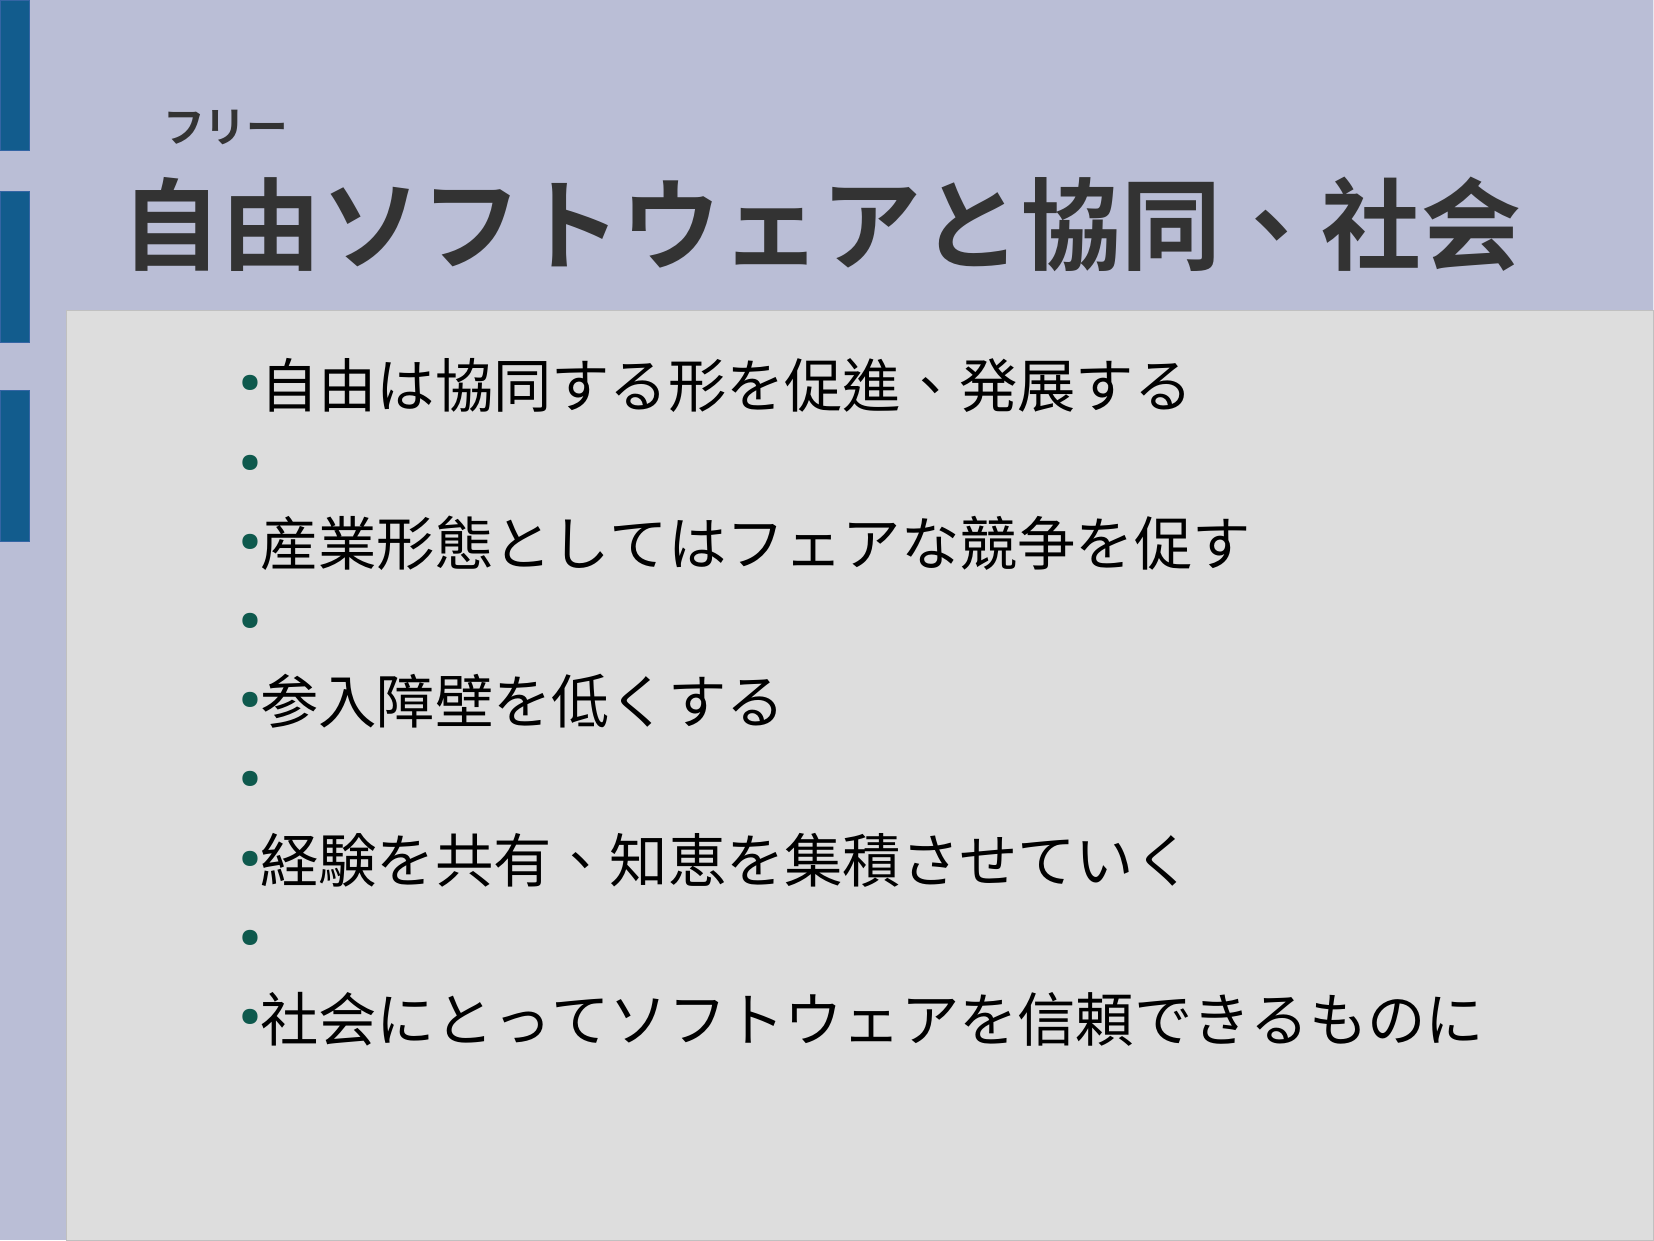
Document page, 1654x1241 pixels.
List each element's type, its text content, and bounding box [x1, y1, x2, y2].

list 自由は協同する形を促進、発展する 産業形態としてはフェアな競争を促す 参入障壁を低くする 経験を共有、知恵を集積させていく 社会にとってソフトウェアを信頼できるものに [121, 344, 1534, 1127]
title フリー 自由ソフトウェアと協同、社会 [121, 91, 1534, 299]
